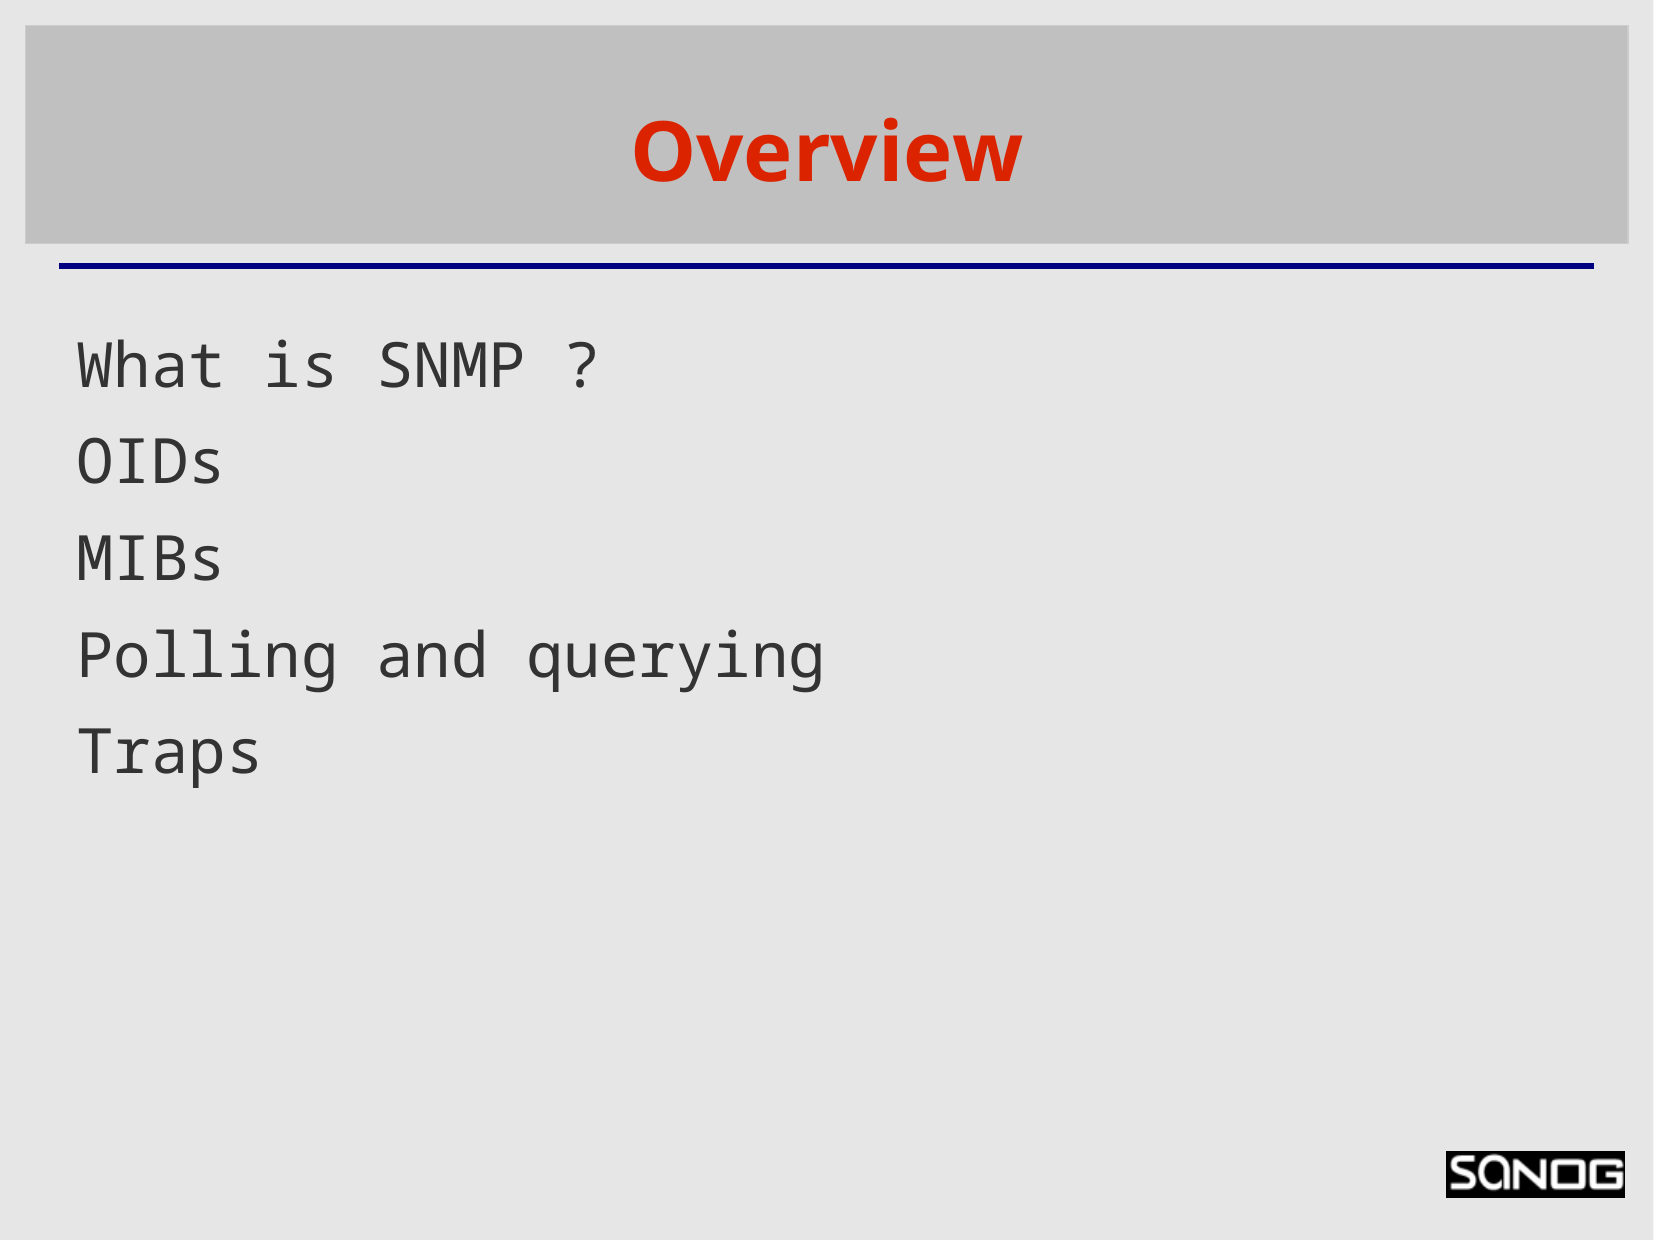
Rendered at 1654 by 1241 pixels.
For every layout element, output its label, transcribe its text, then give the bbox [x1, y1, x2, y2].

list What is SNMP ? OIDs MIBs Polling and querying Traps [59, 322, 1595, 1132]
title Overview [121, 46, 1534, 254]
picture [1446, 1151, 1625, 1198]
